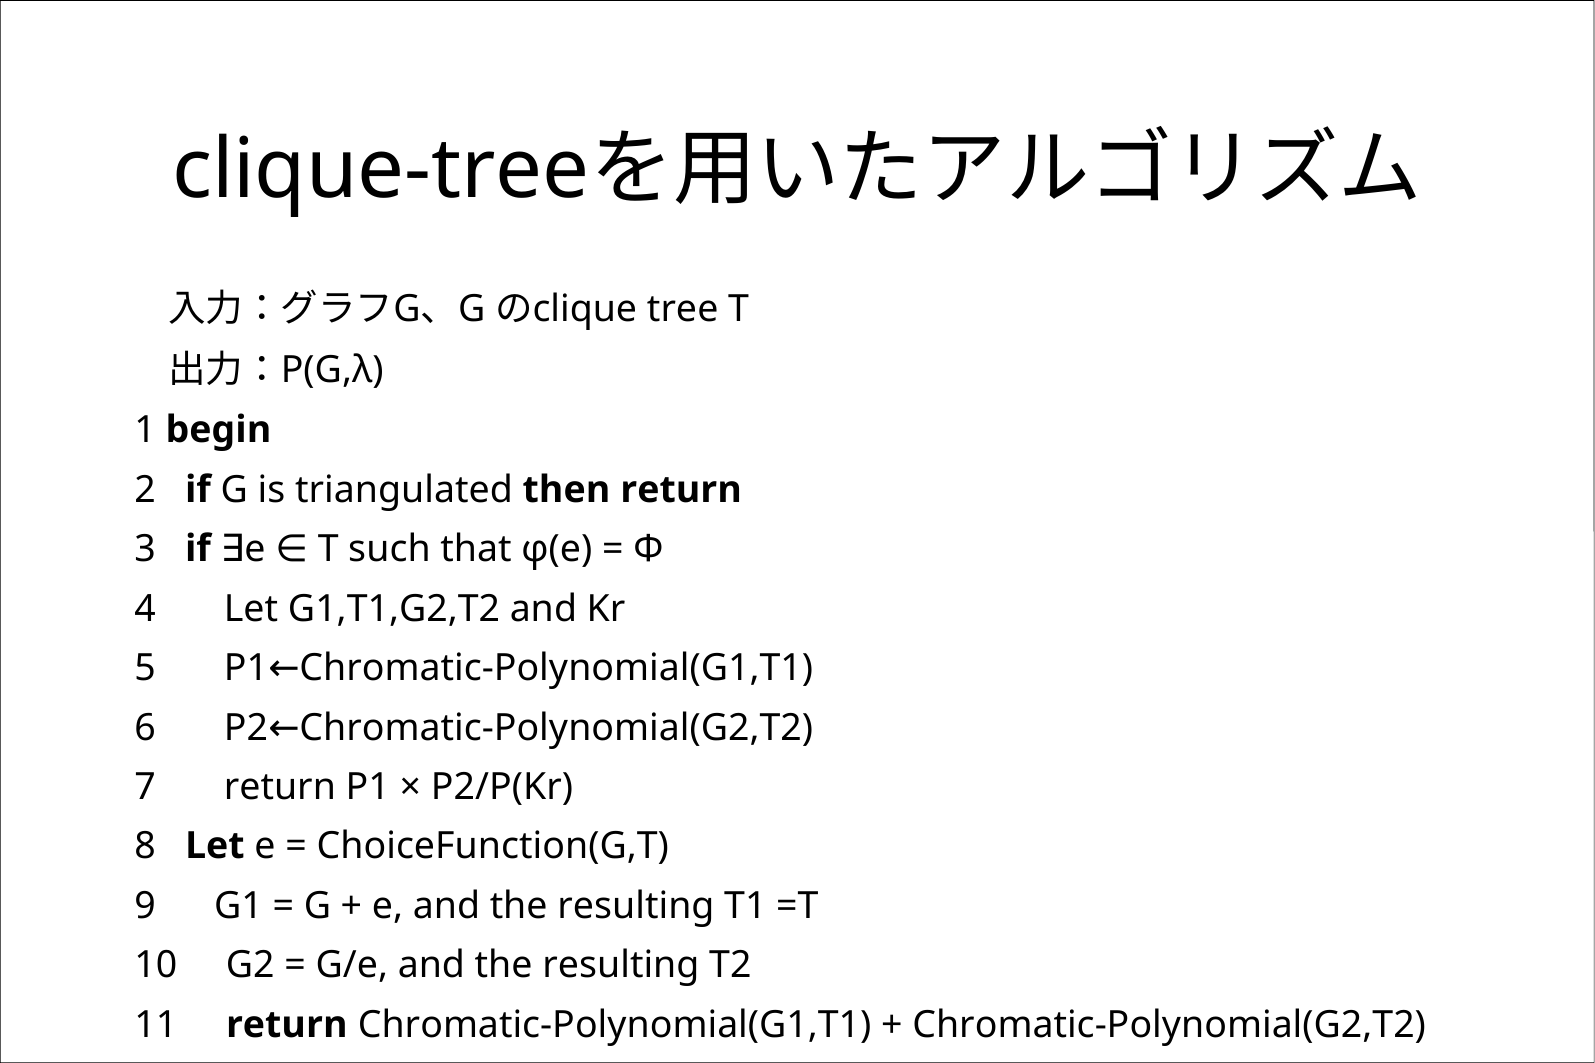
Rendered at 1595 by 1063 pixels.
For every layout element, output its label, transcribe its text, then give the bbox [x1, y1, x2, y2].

title clique-treeを用いたアルゴリズム [117, 85, 1478, 268]
list 入力：グラフG、G のclique tree T 出力：P(G,λ) 1 begin 2 if G is triangulated then return 3 if ∃e ∈ T such that φ(e) = Φ 4 Let G1,T1,G2,T2 and Kr 5 P1←Chromatic-Polynomial(G1,T1)‏ 6 P2←Chromatic-Polynomial(G2,T2)‏ 7 return P1 × P2/P(Kr) 8 Let e = ChoiceFunction(G,T)‏ 9 G1 = G + e, and the resulting T1 =T 10 G2 = G/e, and the resulting T2 11 return Chromatic-Polynomial(G1,T1) + Chromatic-Polynomial(G2,T2)‏ 12 end‏ [117, 295, 1478, 1027]
